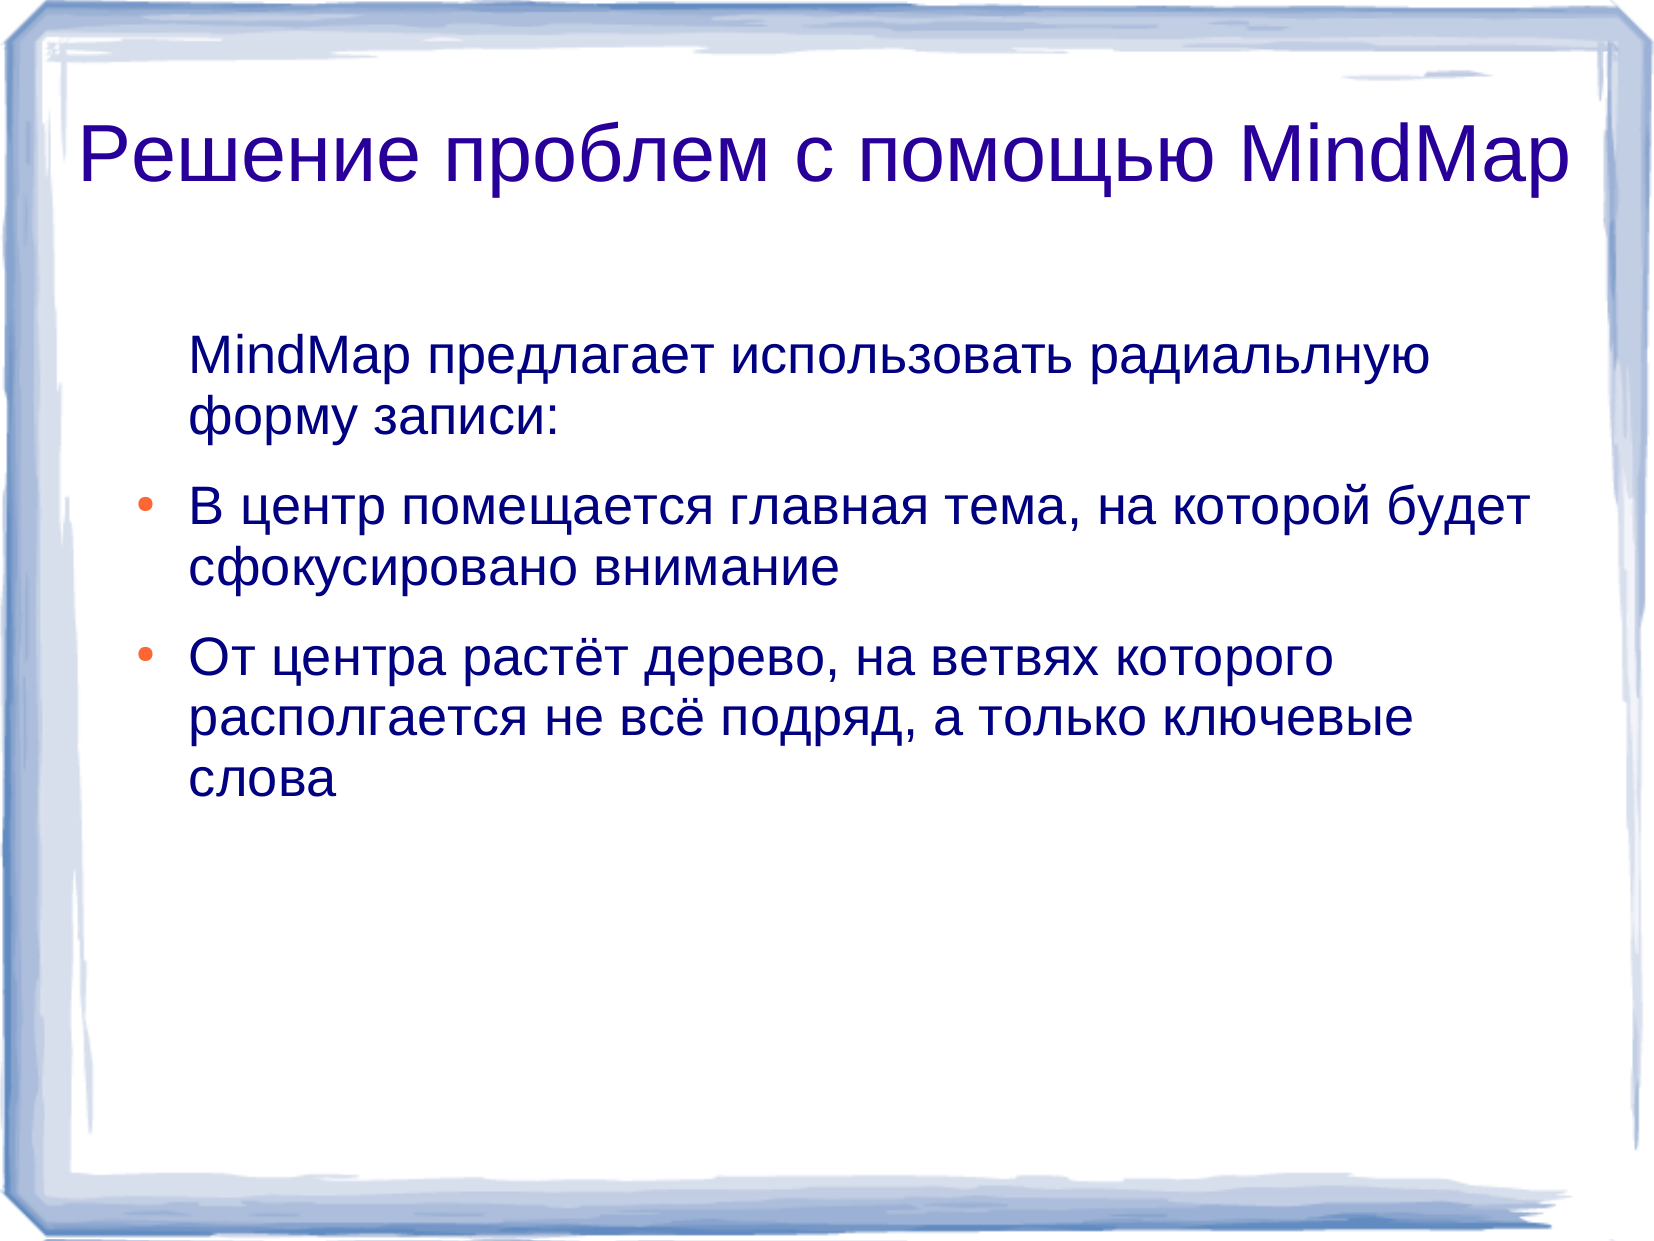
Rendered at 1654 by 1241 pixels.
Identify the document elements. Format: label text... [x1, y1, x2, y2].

list MindMap предлагает использовать радиальлную форму записи: В центр помещается главная тема, на которой будет сфокусировано внимание От центра растёт дерево, на ветвях которого располгается не всё подряд, а только ключевые слова [118, 324, 1571, 1045]
picture [0, 0, 1654, 1241]
title Решение проблем с помощью MindMap [45, 49, 1606, 257]
